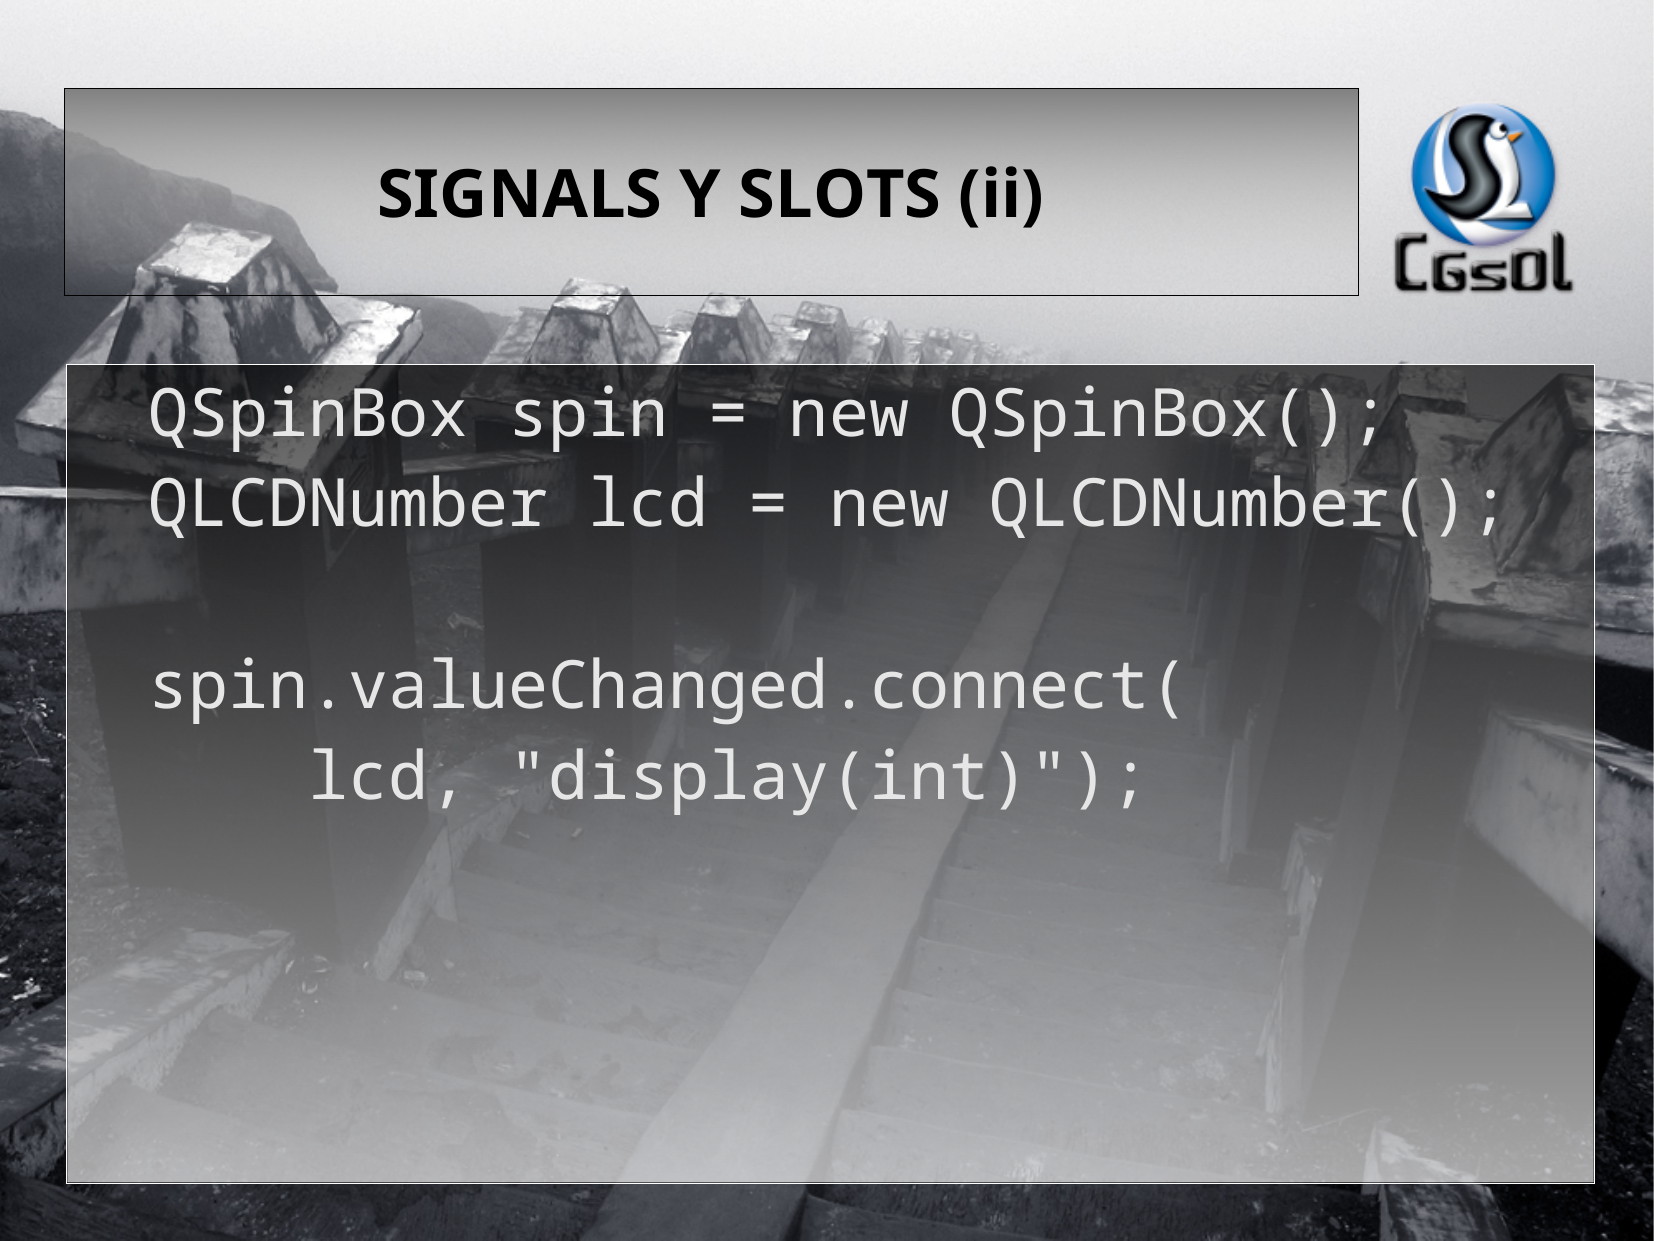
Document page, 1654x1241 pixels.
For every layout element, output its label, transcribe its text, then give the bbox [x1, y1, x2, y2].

list QSpinBox spin = new QSpinBox(); QLCDNumber lcd = new QLCDNumber(); spin.valueChanged.connect( lcd, "display(int)"); [66, 364, 1595, 1184]
title SIGNALS Y SLOTS (ii) [64, 88, 1359, 296]
picture [0, 0, 1654, 1241]
